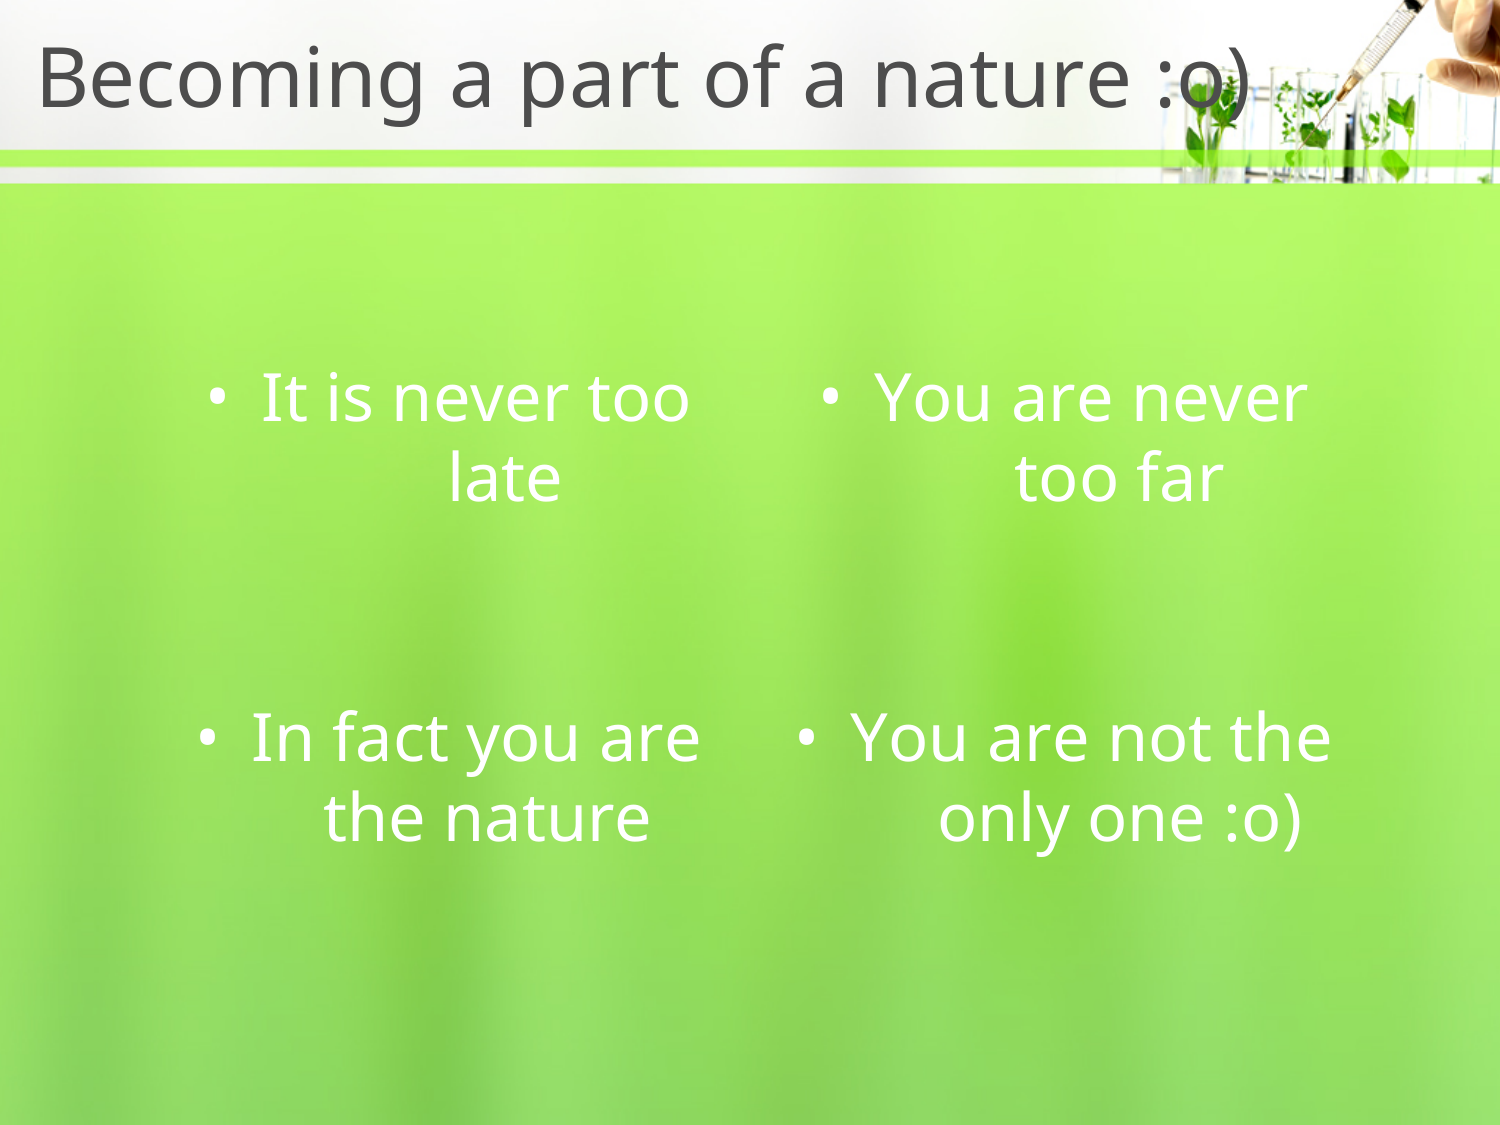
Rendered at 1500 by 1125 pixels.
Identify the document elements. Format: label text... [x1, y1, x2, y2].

list You are not the only one :o) [771, 590, 1357, 902]
list In fact you are the nature [156, 590, 742, 902]
list You are never too far [771, 249, 1357, 562]
title Becoming a part of a nature :o) [20, 0, 1454, 193]
list It is never too late [156, 249, 742, 562]
